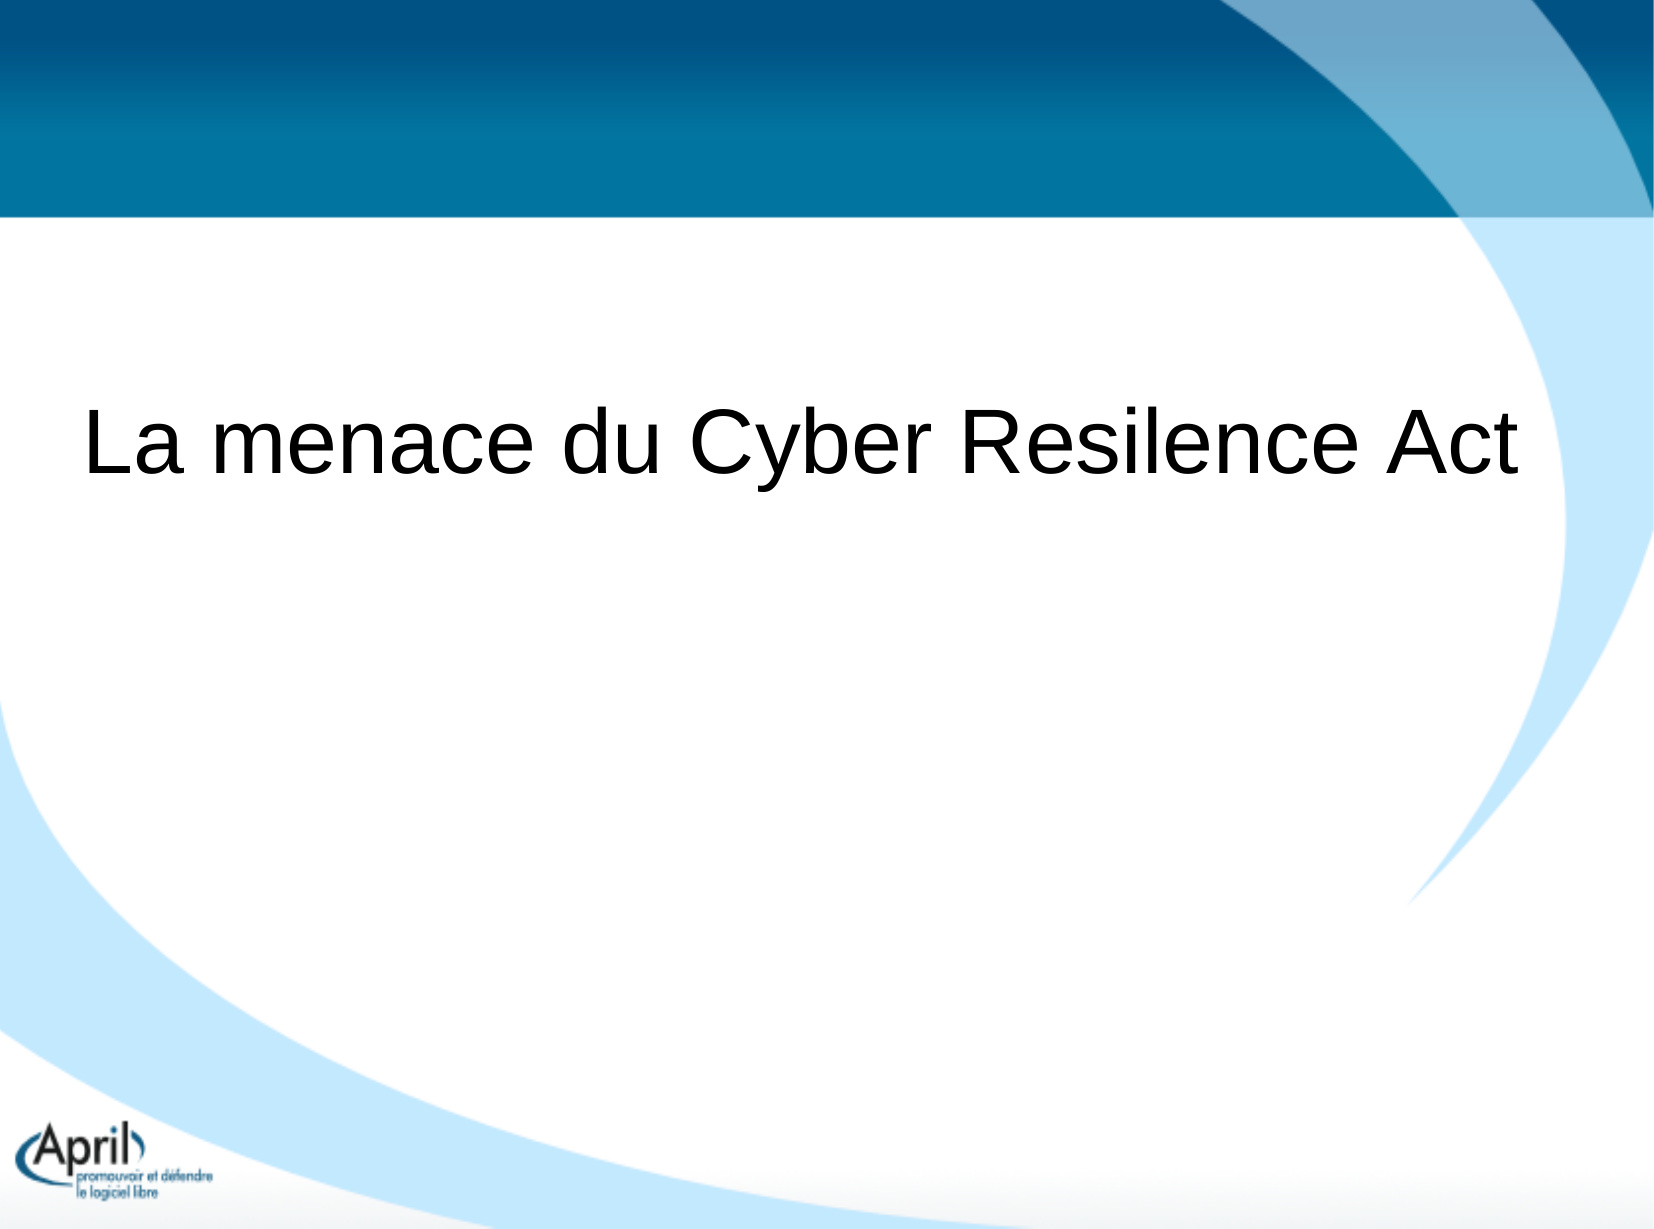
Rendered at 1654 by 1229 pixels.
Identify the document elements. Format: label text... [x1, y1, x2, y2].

list La menace du Cyber Resilence Act [11, 390, 1630, 1193]
picture [0, 0, 1654, 1229]
